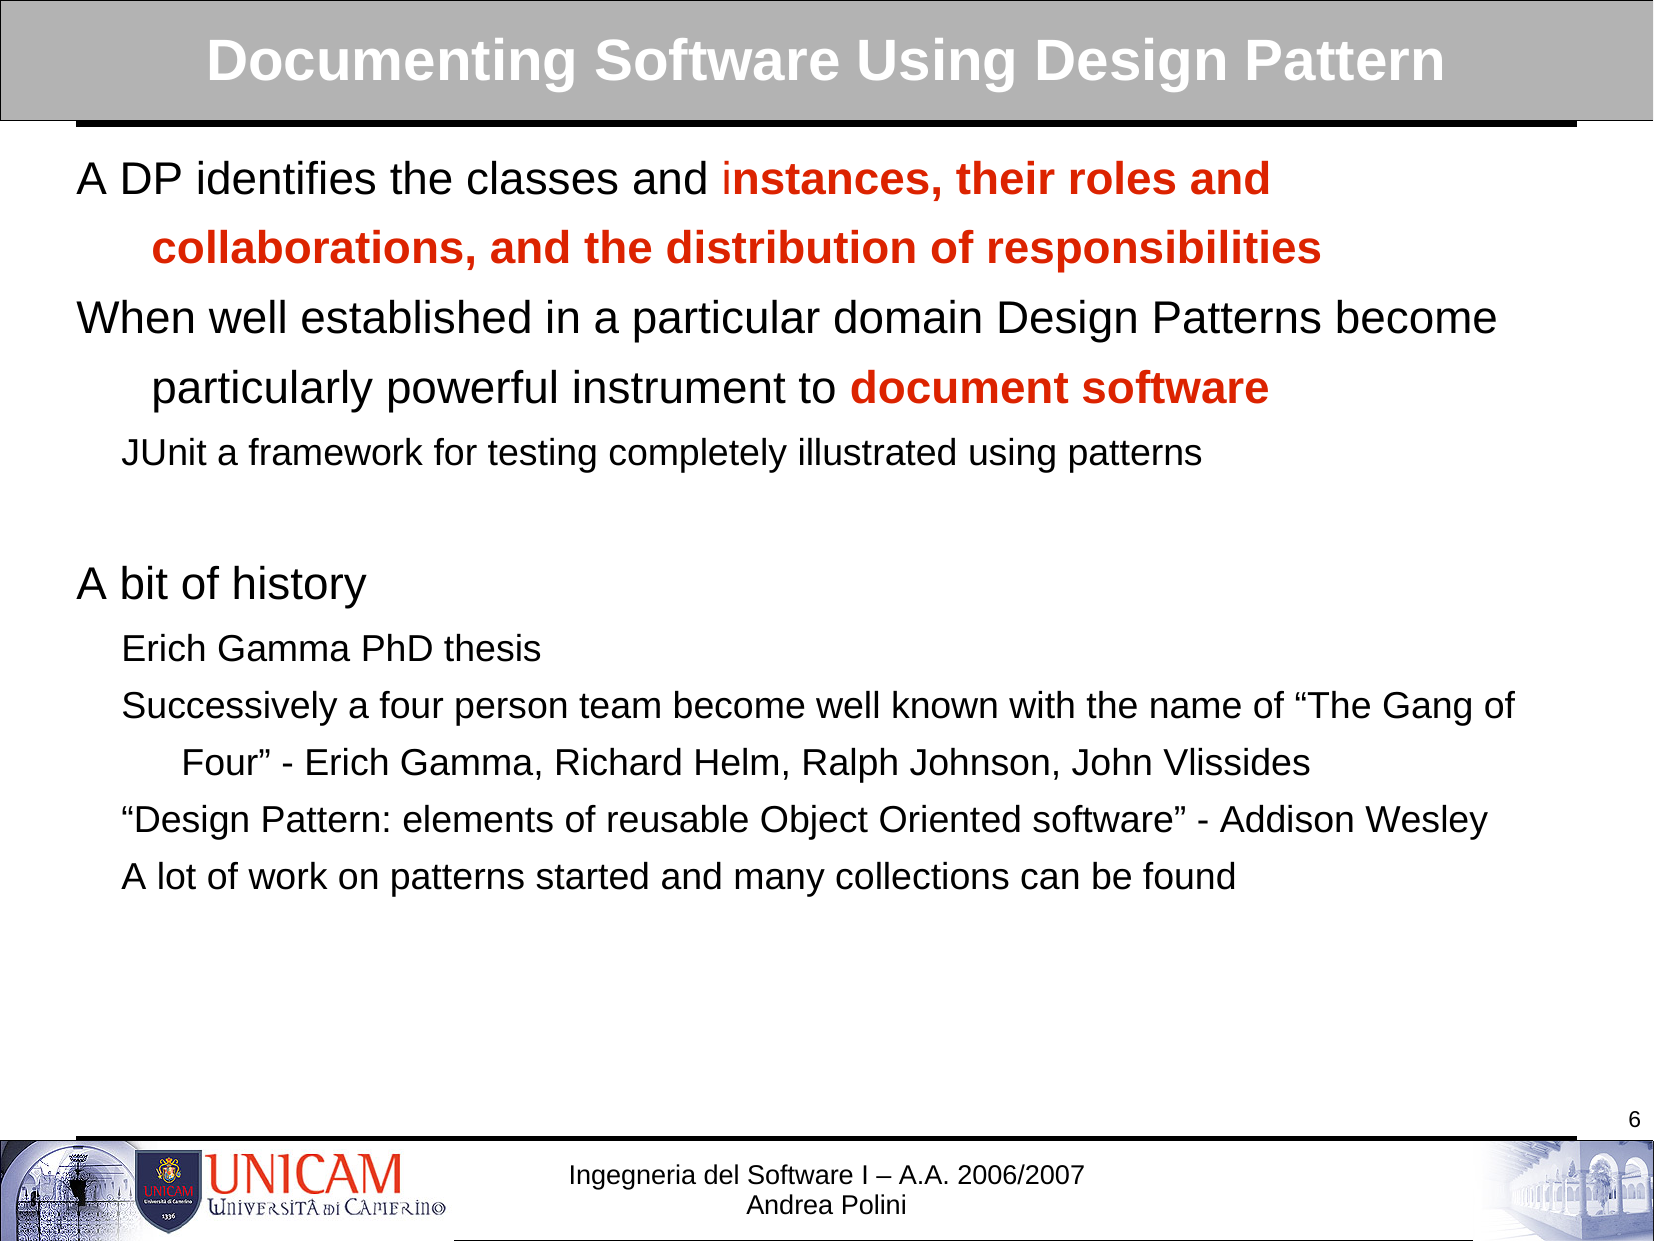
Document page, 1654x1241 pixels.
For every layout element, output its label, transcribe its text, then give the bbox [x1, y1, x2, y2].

list A DP identifies the classes and instances, their roles and collaborations, and the distribution of responsibilities When well established in a particular domain Design Patterns become particularly powerful instrument to document software JUnit a framework for testing completely illustrated using patterns A bit of history Erich Gamma PhD thesis Successively a four person team become well known with the name of “The Gang of Four” - Erich Gamma, Richard Helm, Ralph Johnson, John Vlissides “Design Pattern: elements of reusable Object Oriented software” - Addison Wesley A lot of work on patterns started and many collections can be found [76, 152, 1577, 1099]
picture [1473, 1141, 1654, 1241]
picture [0, 1141, 454, 1241]
title Documenting Software Using Design Pattern [0, 0, 1653, 121]
